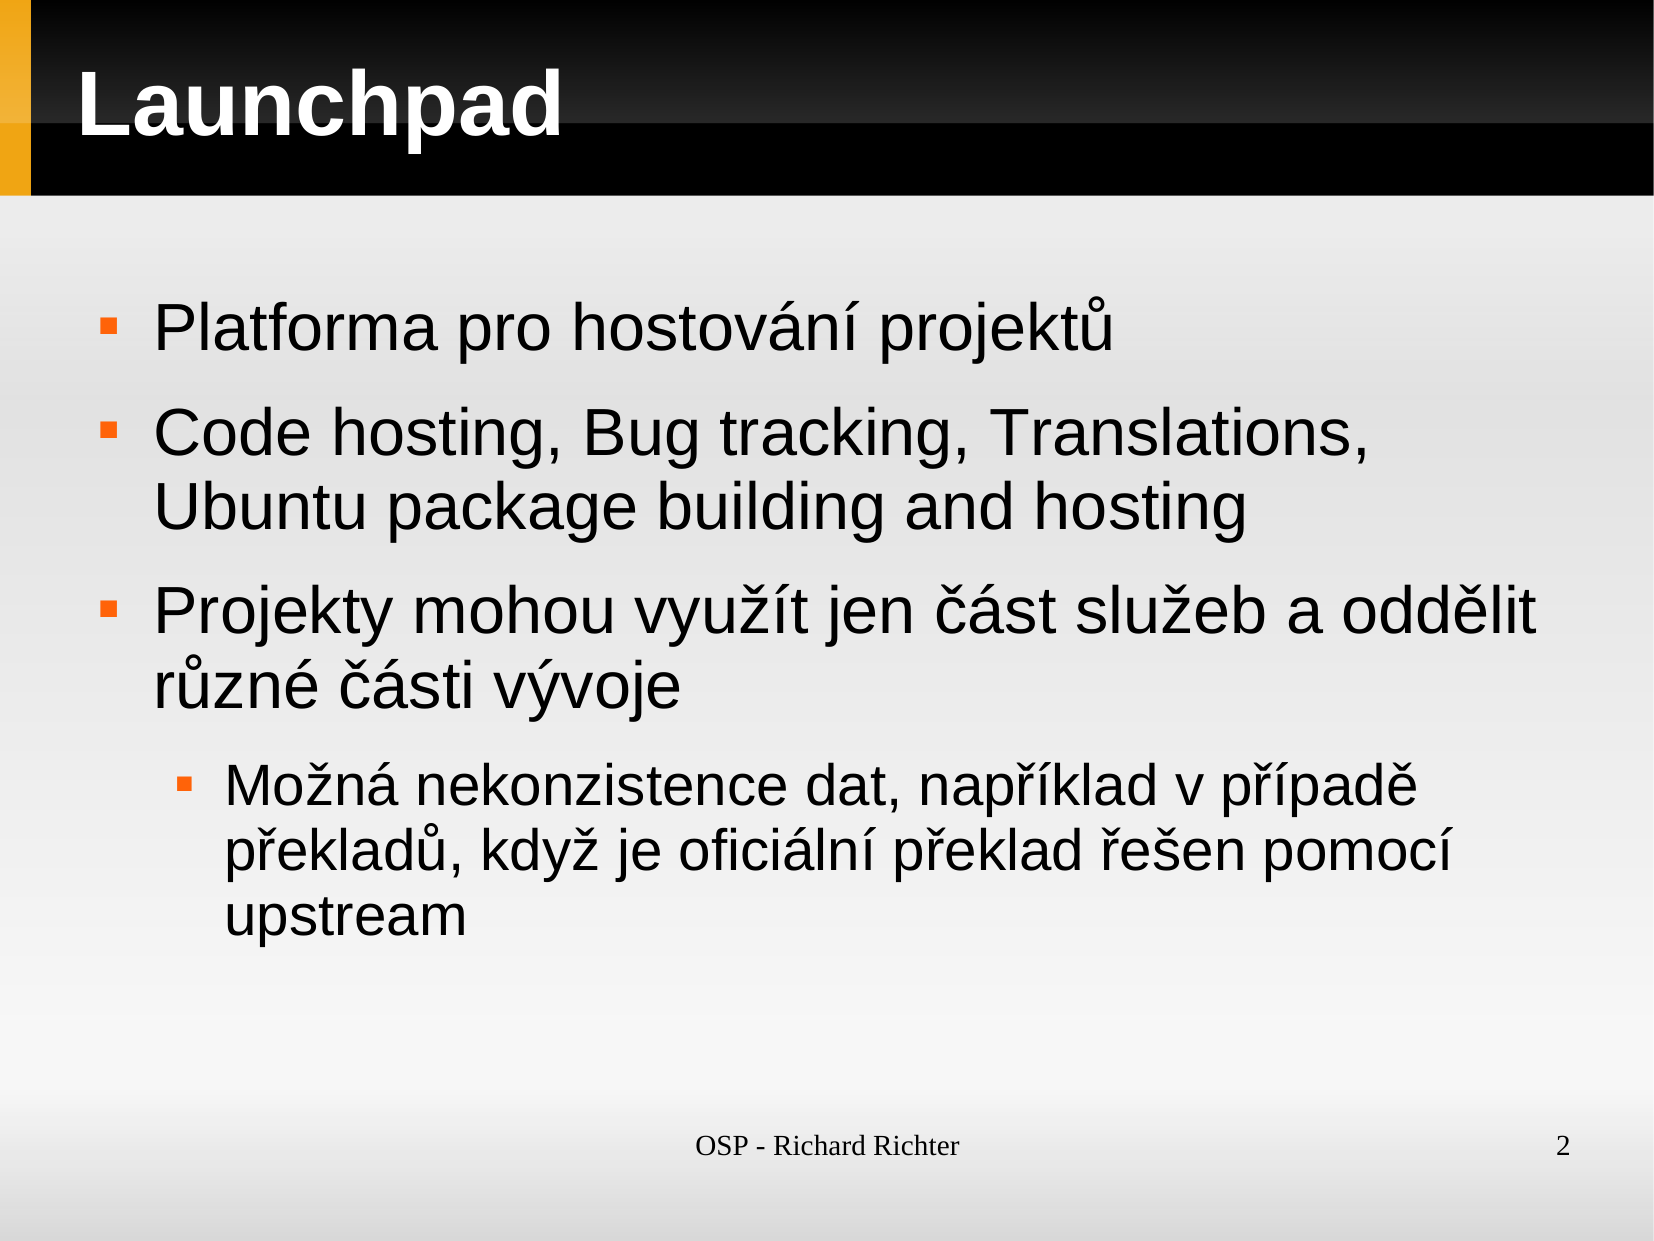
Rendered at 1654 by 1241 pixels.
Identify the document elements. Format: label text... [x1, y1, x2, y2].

title Launchpad [76, 7, 1565, 200]
picture [0, 0, 1654, 1241]
list Platforma pro hostování projektů Code hosting, Bug tracking, Translations, Ubuntu package building and hosting Projekty mohou využít jen část služeb a oddělit různé části vývoje Možná nekonzistence dat, například v případě překladů, když je oficiální překlad řešen pomocí upstream [82, 290, 1571, 1094]
